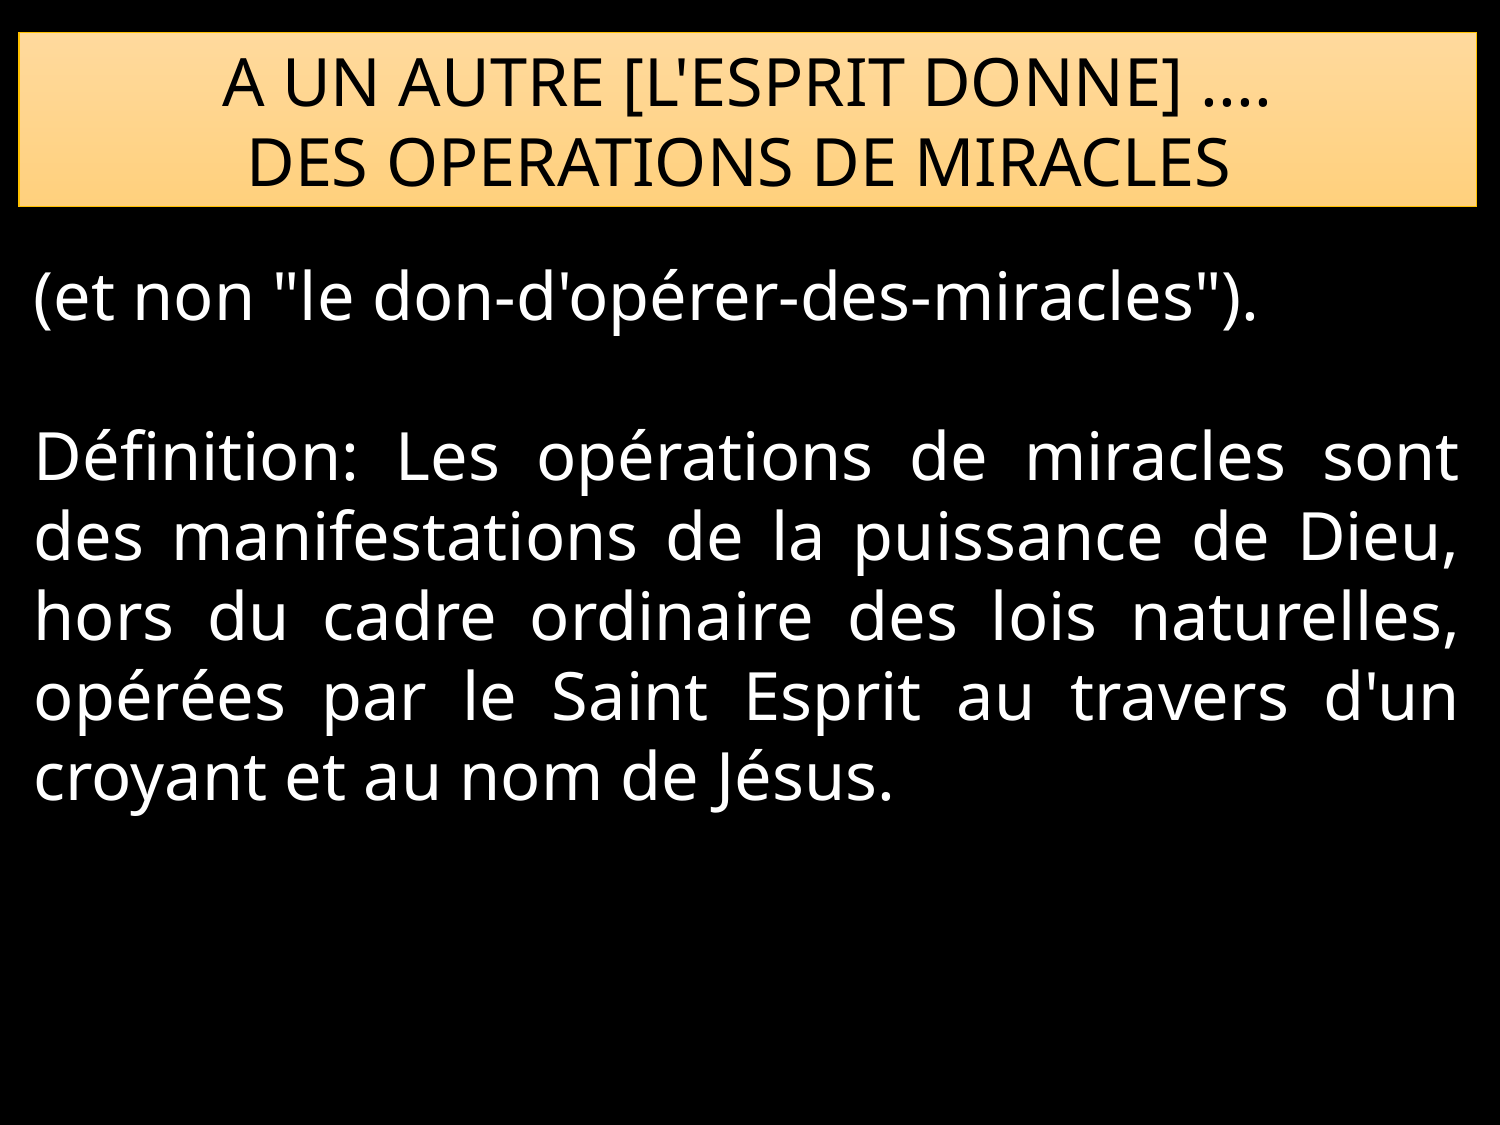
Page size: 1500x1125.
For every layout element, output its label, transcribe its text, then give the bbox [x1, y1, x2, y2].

text_box A UN AUTRE [L'ESPRIT DONNE] .... DES OPERATIONS DE MIRACLES [19, 32, 1477, 207]
text_box (et non "le don-d'opérer-des-miracles"). Définition: Les opérations de miracles sont des manifestations de la puissance de Dieu, hors du cadre ordinaire des lois naturelles, opérées par le Saint Esprit au travers d'un croyant et au nom de Jésus. [19, 246, 1477, 821]
